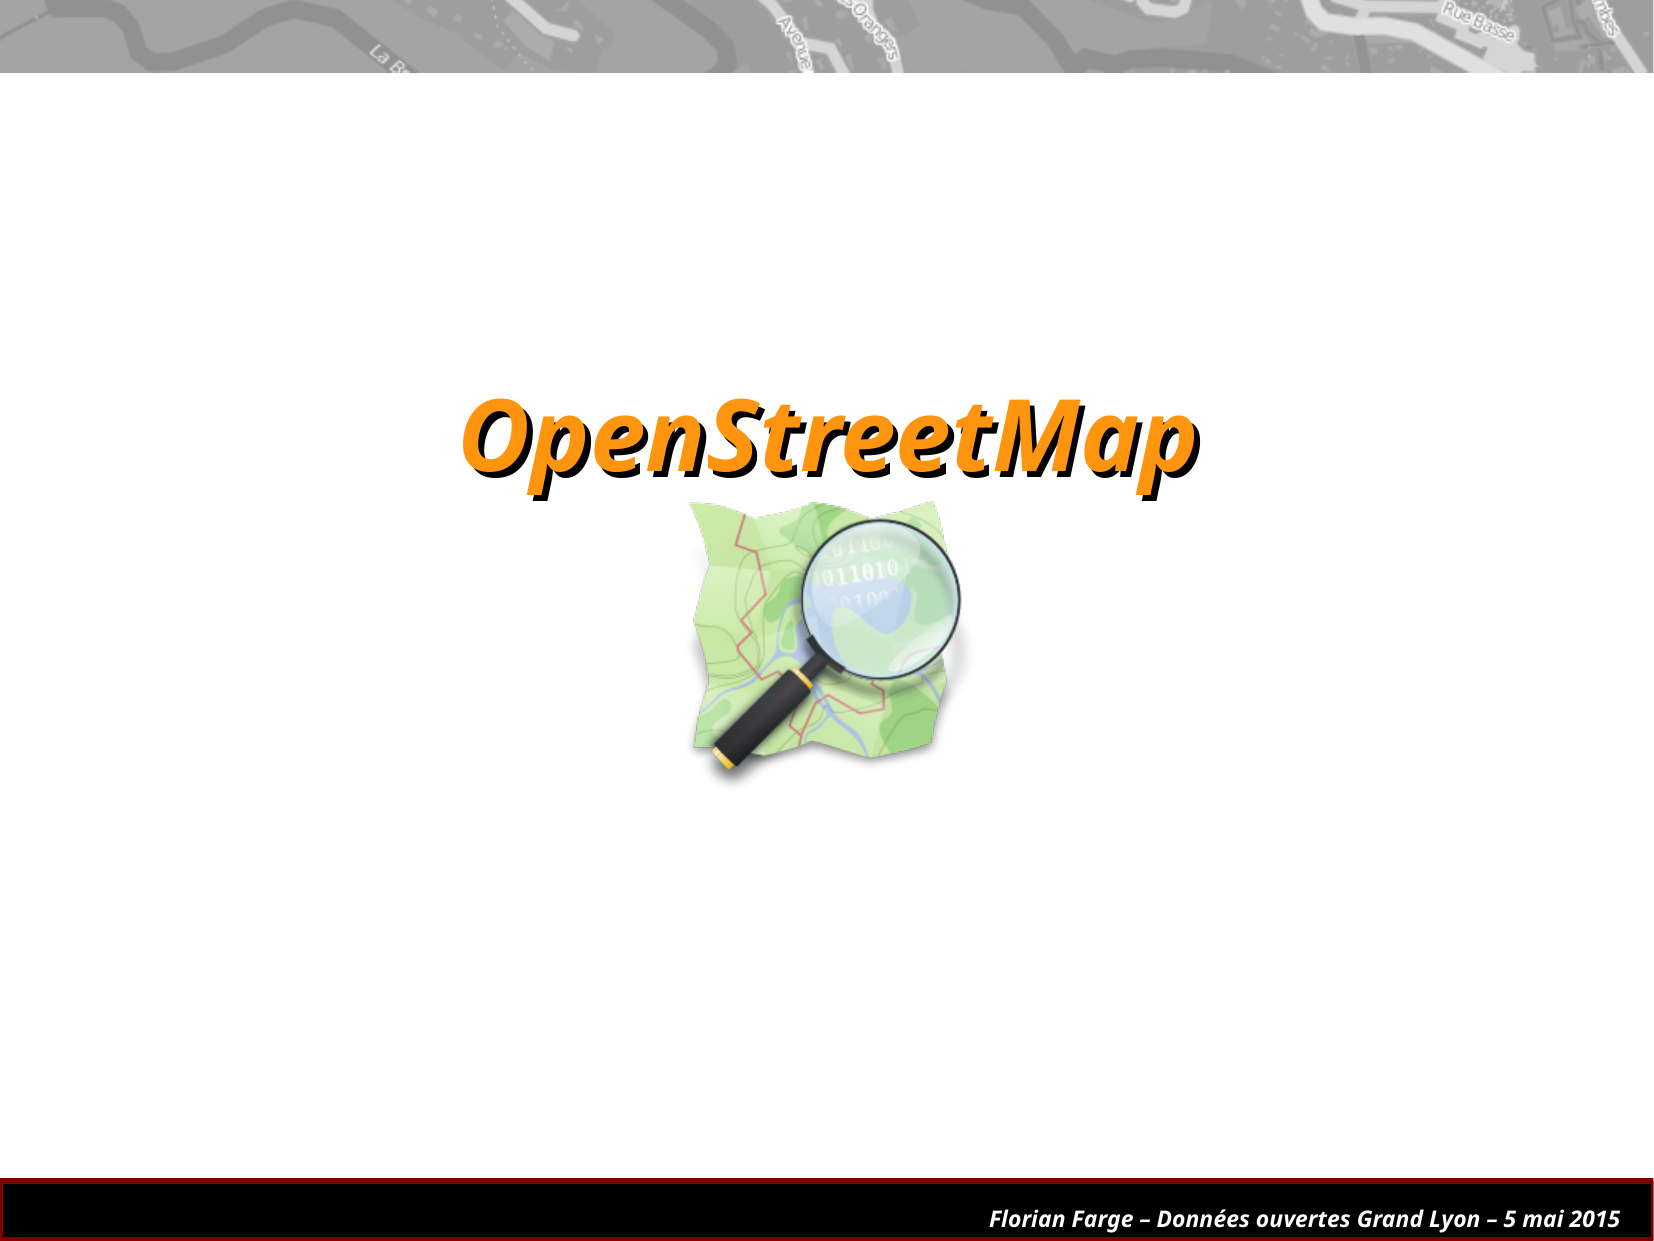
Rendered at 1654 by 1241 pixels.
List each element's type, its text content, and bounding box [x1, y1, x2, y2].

picture [679, 501, 975, 798]
picture [0, 0, 1654, 73]
text_box OpenStreetMap [442, 357, 1438, 502]
text_box [0, 1181, 1654, 1241]
text_box Florian Farge – Données ouvertes Grand Lyon – 5 mai 2015 [974, 1195, 1645, 1241]
